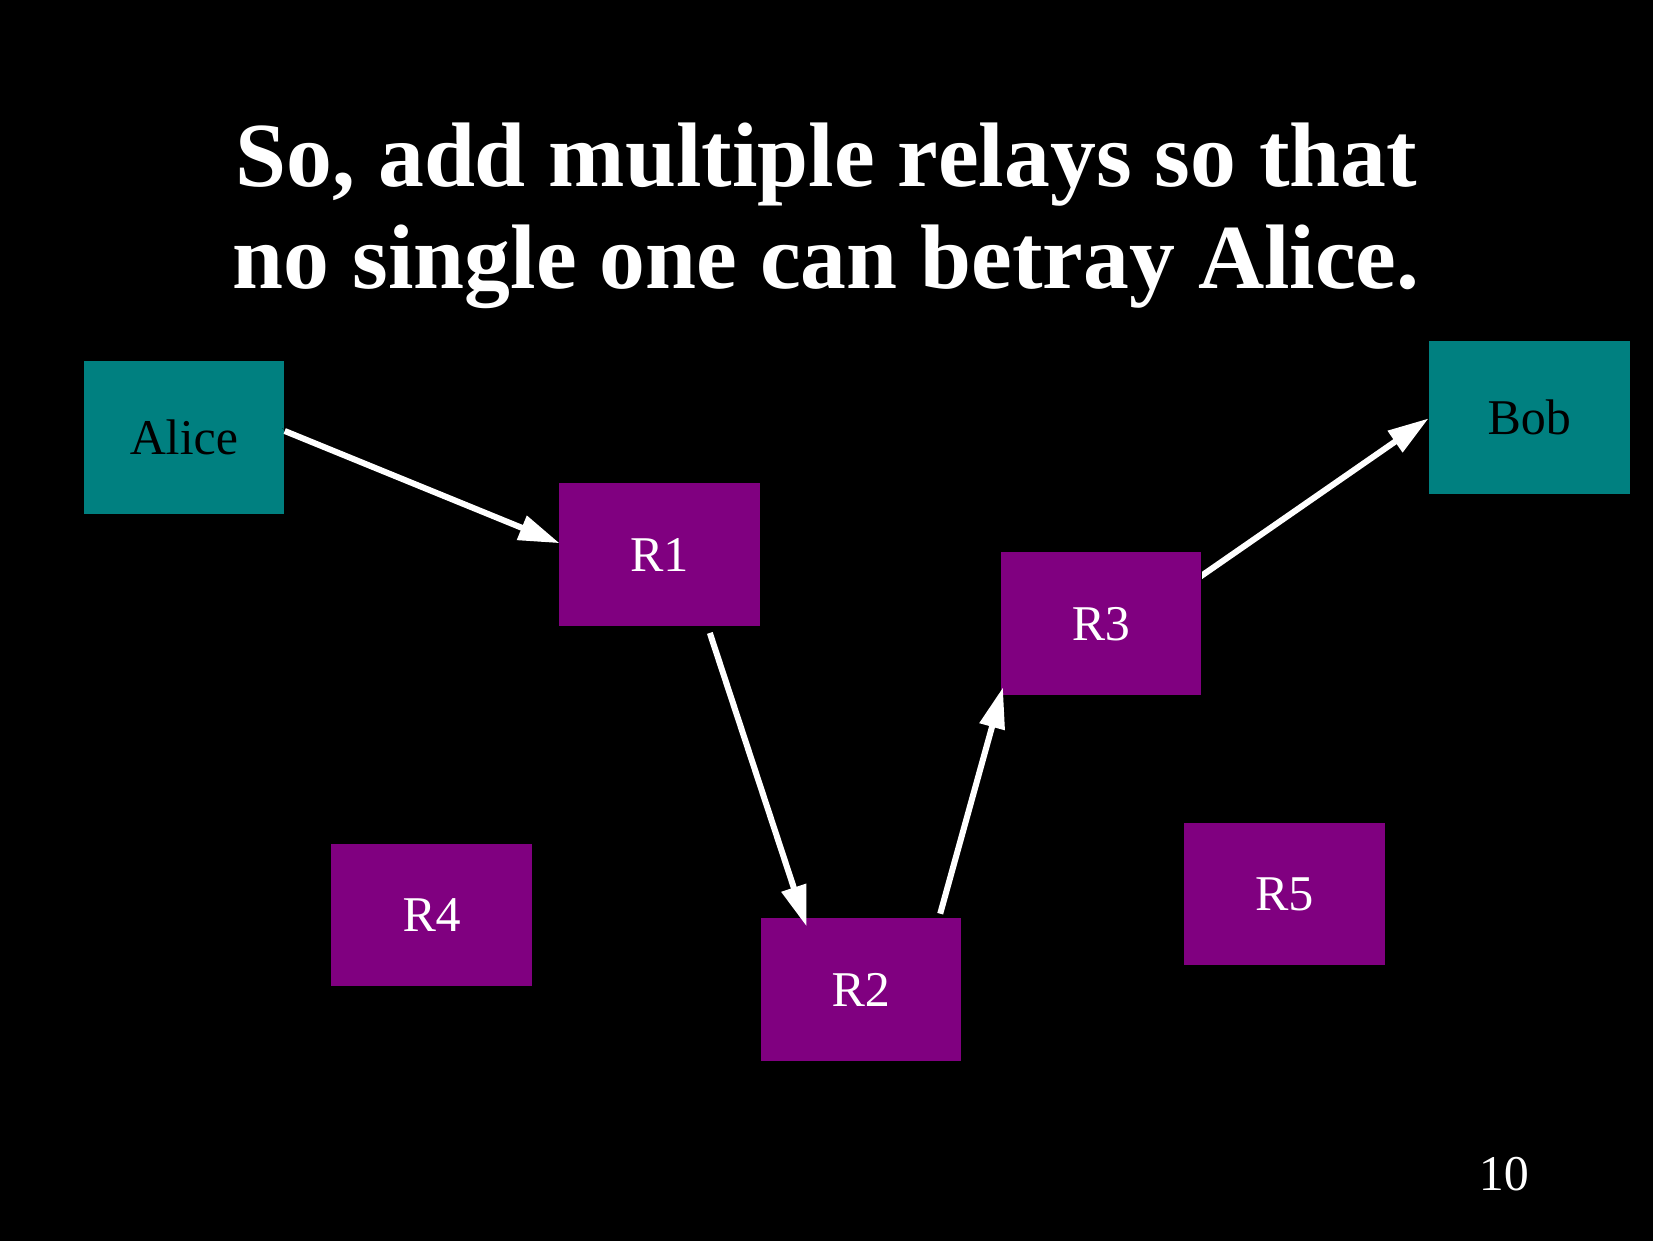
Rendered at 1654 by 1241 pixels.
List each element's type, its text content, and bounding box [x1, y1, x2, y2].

text_box R1 [558, 482, 761, 627]
text_box R3 [1000, 551, 1202, 696]
text_box R5 [1183, 822, 1386, 966]
text_box Alice [83, 360, 285, 515]
text_box R2 [760, 917, 962, 1062]
text_box Bob [1428, 340, 1631, 495]
text_box R4 [330, 843, 533, 987]
title So, add multiple relays so that no single one can betray Alice. [121, 86, 1534, 327]
